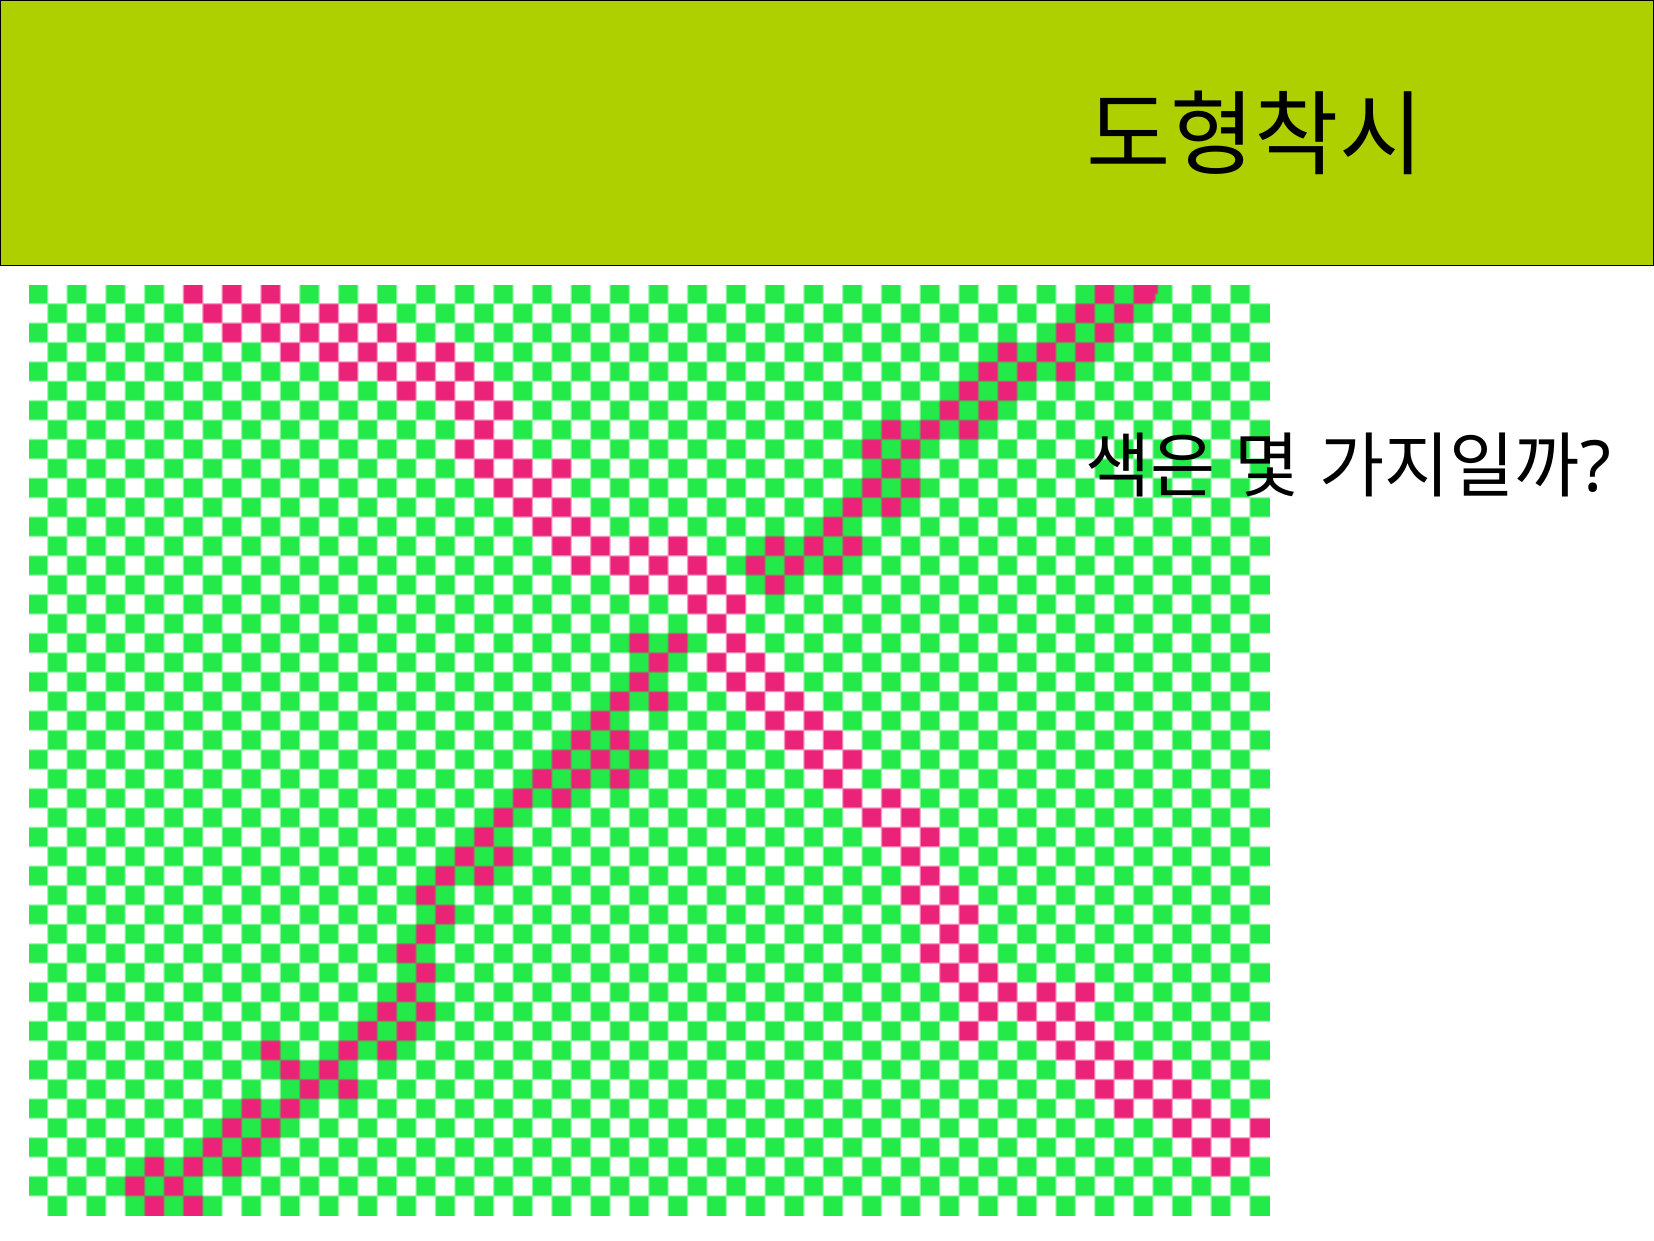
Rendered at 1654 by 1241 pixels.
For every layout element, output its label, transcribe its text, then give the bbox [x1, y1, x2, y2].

text_box 색은 몇 가지일까? [1070, 401, 1644, 498]
title 도형착시 [885, 49, 1625, 207]
picture [29, 285, 1270, 1217]
